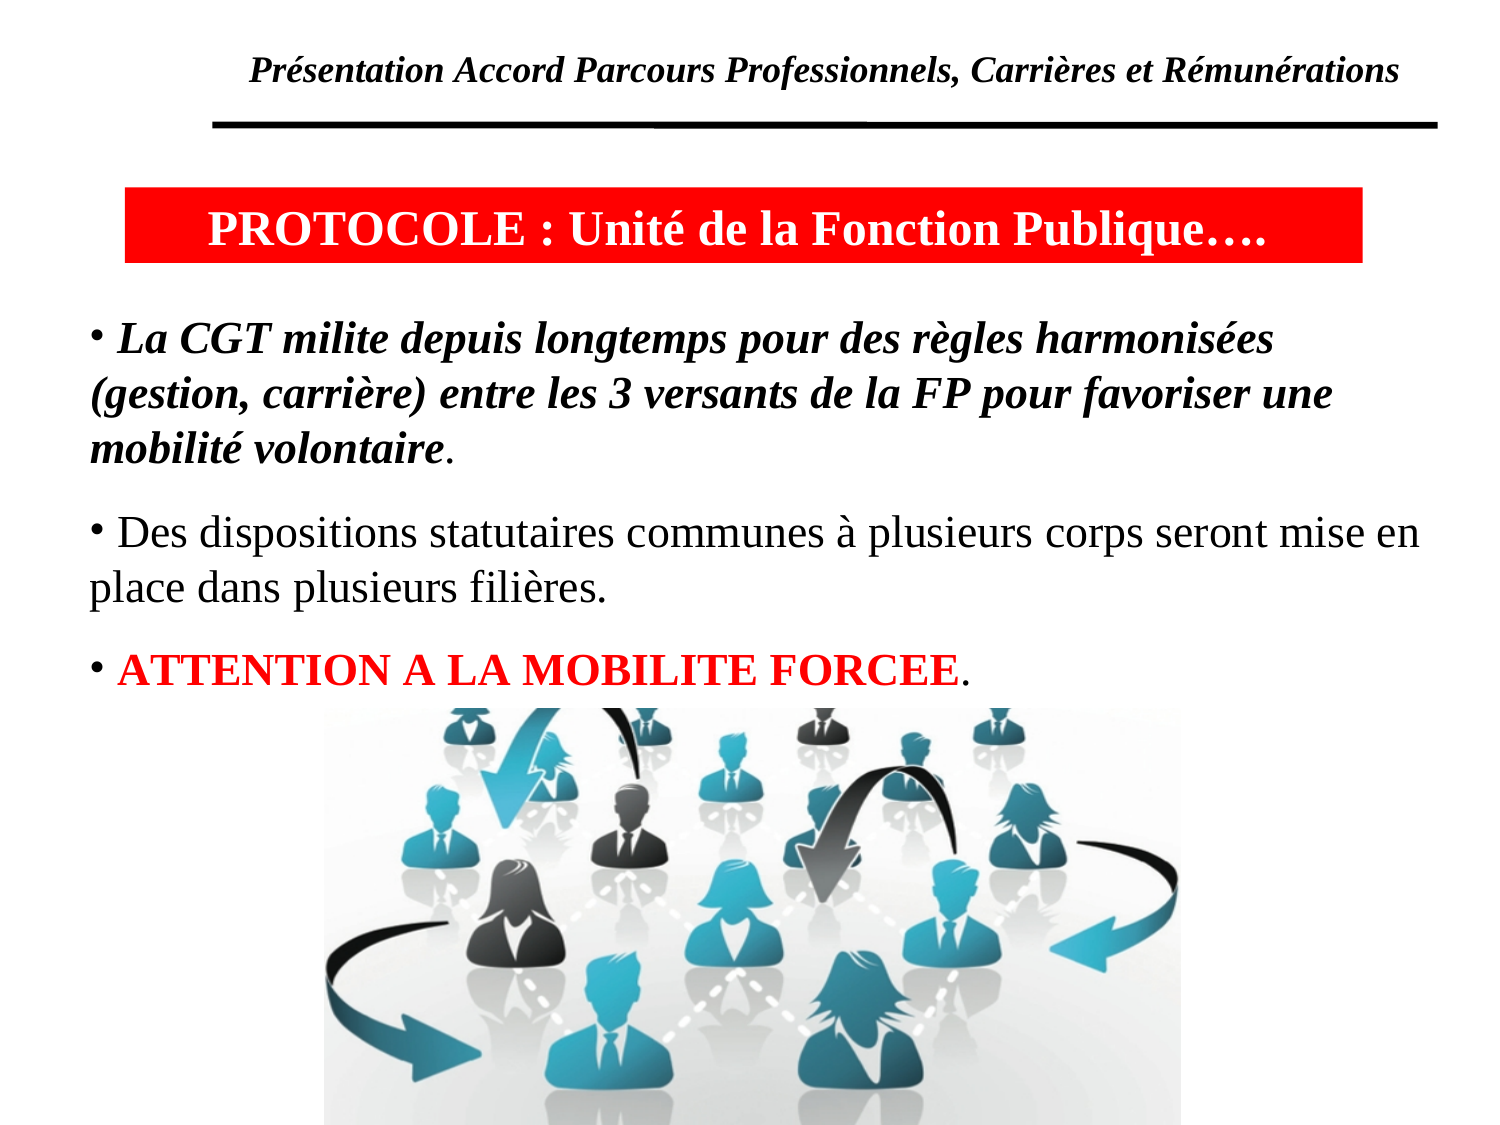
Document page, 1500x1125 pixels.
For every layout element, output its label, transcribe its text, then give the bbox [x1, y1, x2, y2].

text_box PROTOCOLE : Unité de la Fonction Publique…. [124, 187, 1363, 263]
text_box La CGT milite depuis longtemps pour des règles harmonisées (gestion, carrière) entre les 3 versants de la FP pour favoriser une mobilité volontaire. Des dispositions statutaires communes à plusieurs corps seront mise en place dans plusieurs filières. ATTENTION A LA MOBILITE FORCEE. [74, 299, 1450, 703]
text_box Présentation Accord Parcours Professionnels, Carrières et Rémunérations [174, 37, 1476, 100]
picture [324, 708, 1181, 1125]
